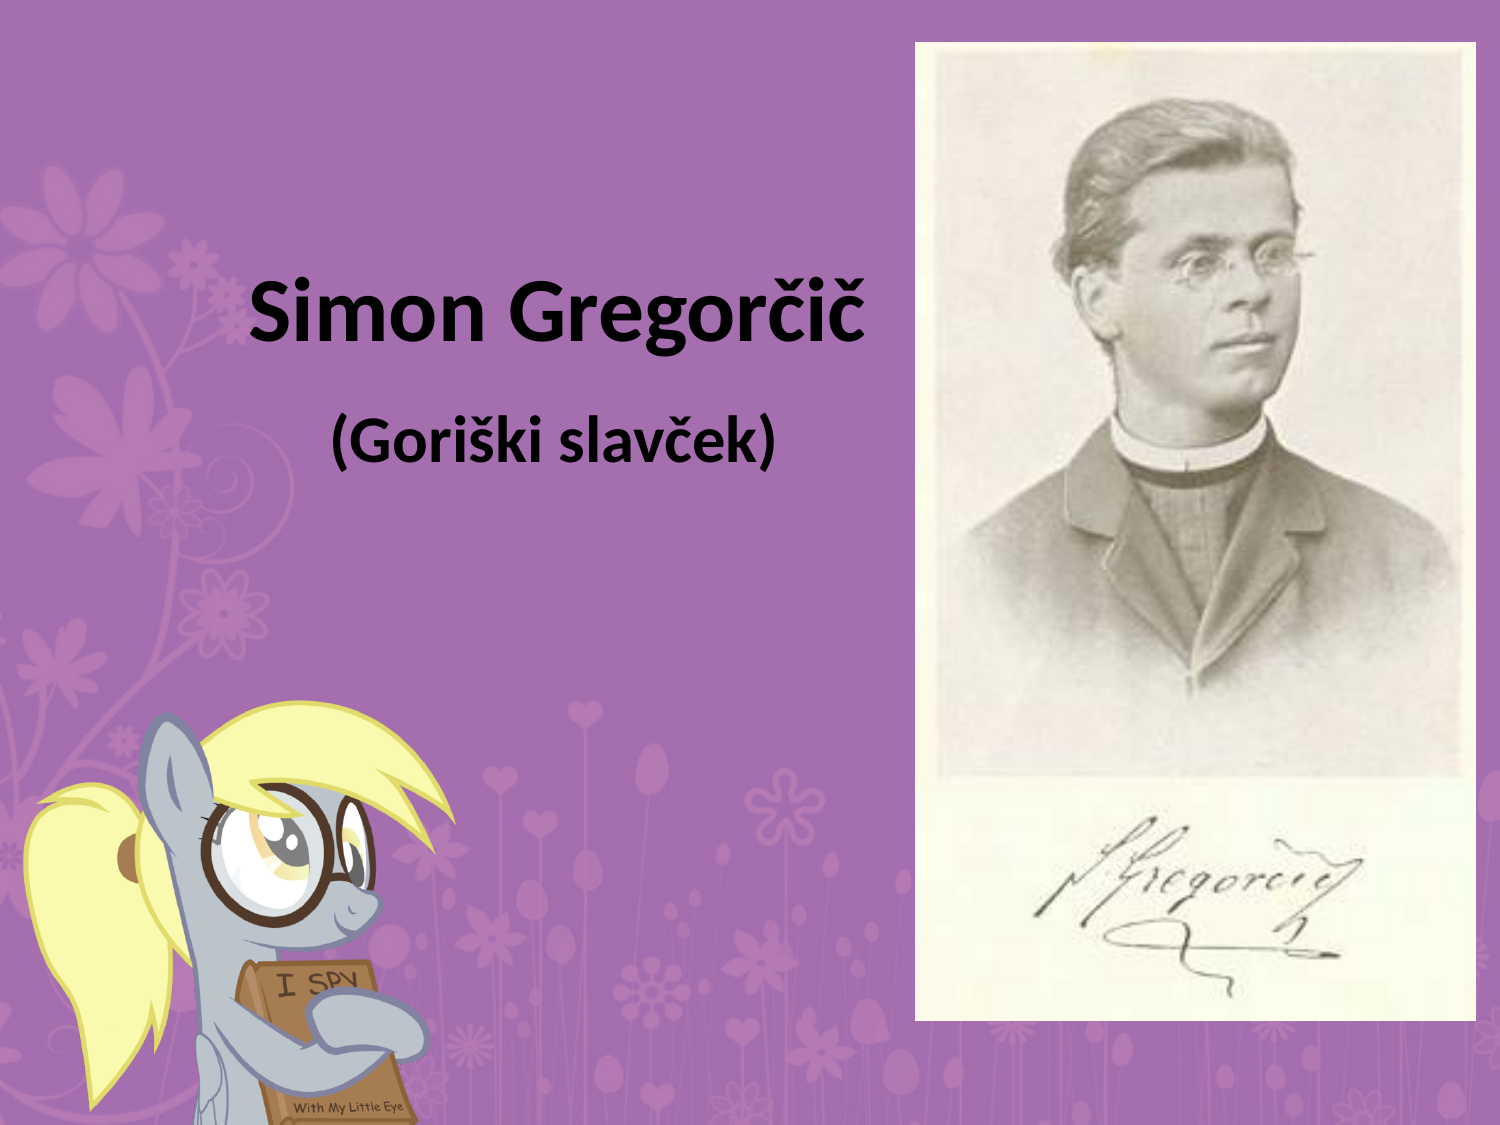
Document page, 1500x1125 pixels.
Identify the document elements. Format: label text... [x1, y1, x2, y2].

title Simon Gregorčič [0, 184, 1196, 426]
subtitle (Goriški slavček) [29, 387, 1080, 676]
picture [0, 0, 1500, 1125]
